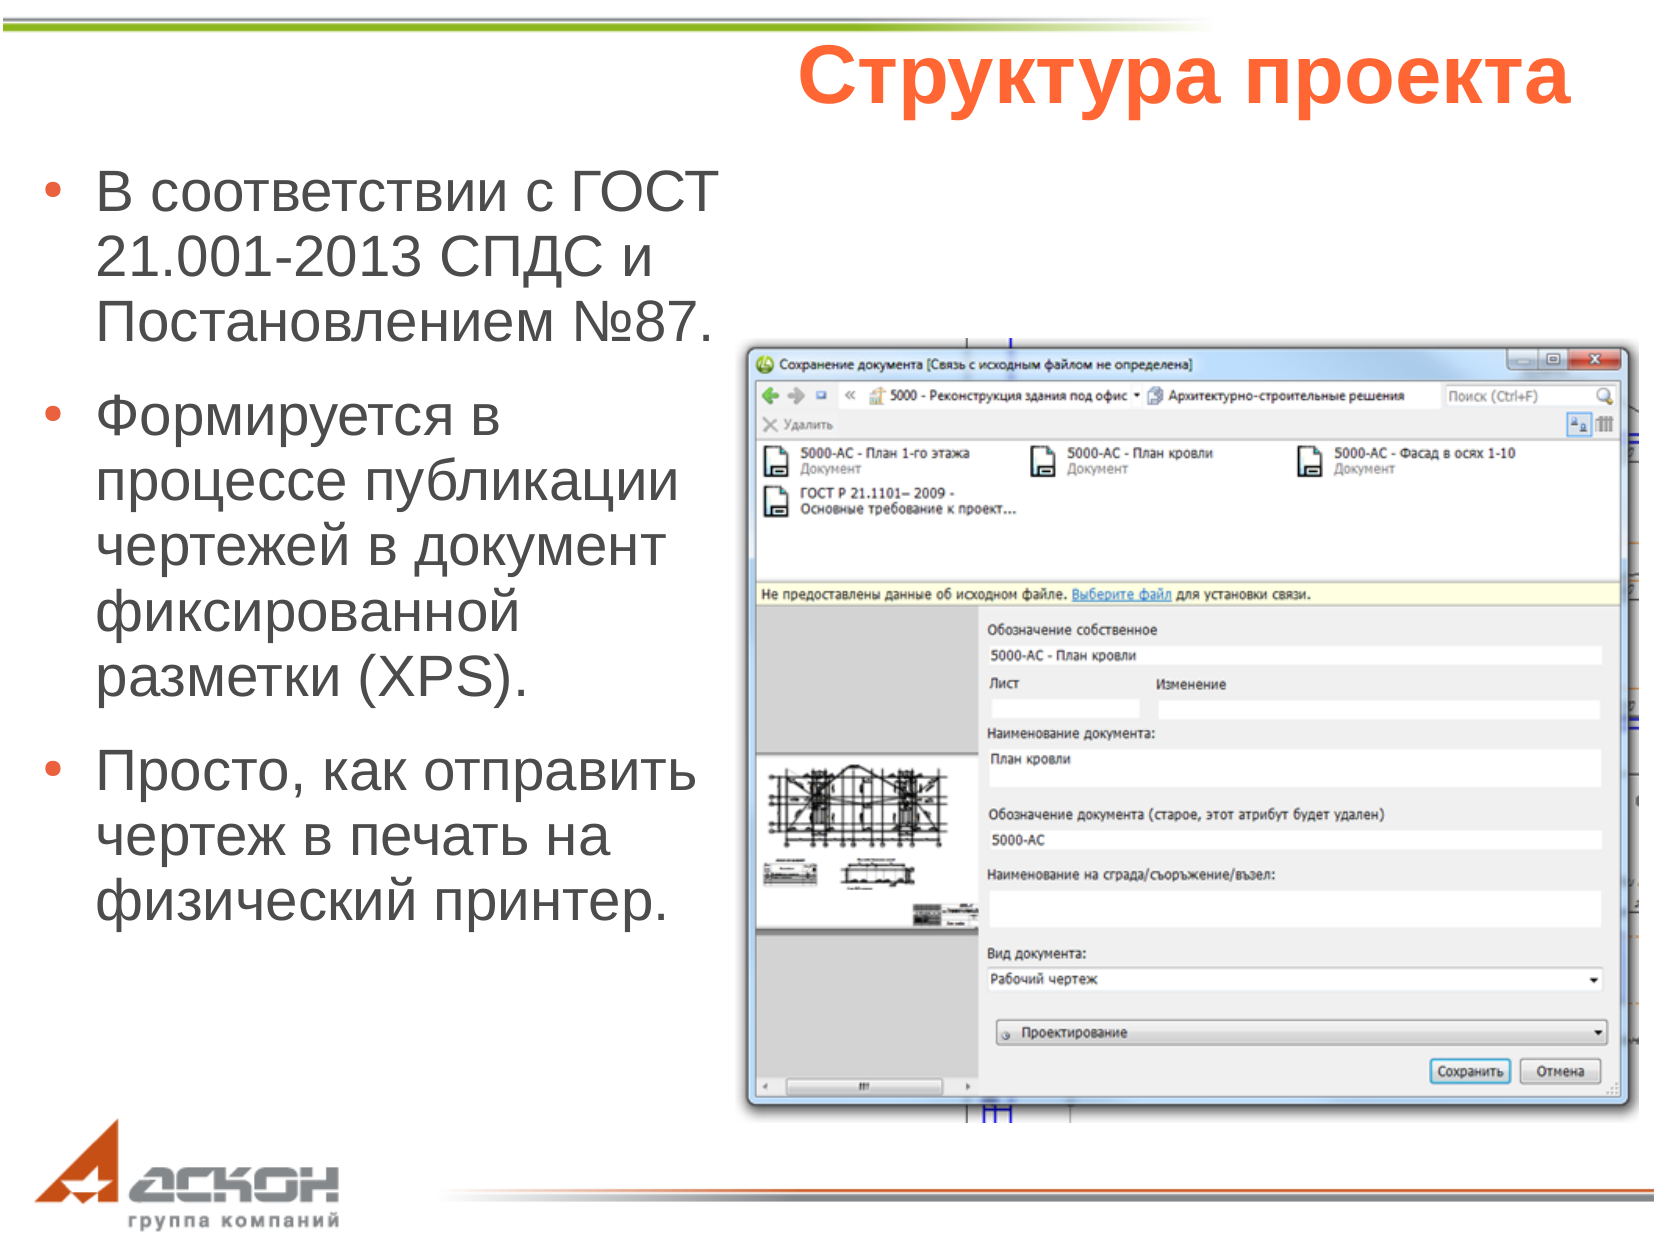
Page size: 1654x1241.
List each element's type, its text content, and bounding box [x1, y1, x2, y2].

title Структура проекта [82, 28, 1571, 122]
list В соответствии с ГОСТ 21.001-2013 СПДС и Постановлением №87. Формируется в процессе публикации чертежей в документ фиксированной разметки (XPS). Просто, как отправить чертеж в печать на физический принтер. [24, 158, 766, 1059]
picture [3, 0, 1654, 1241]
